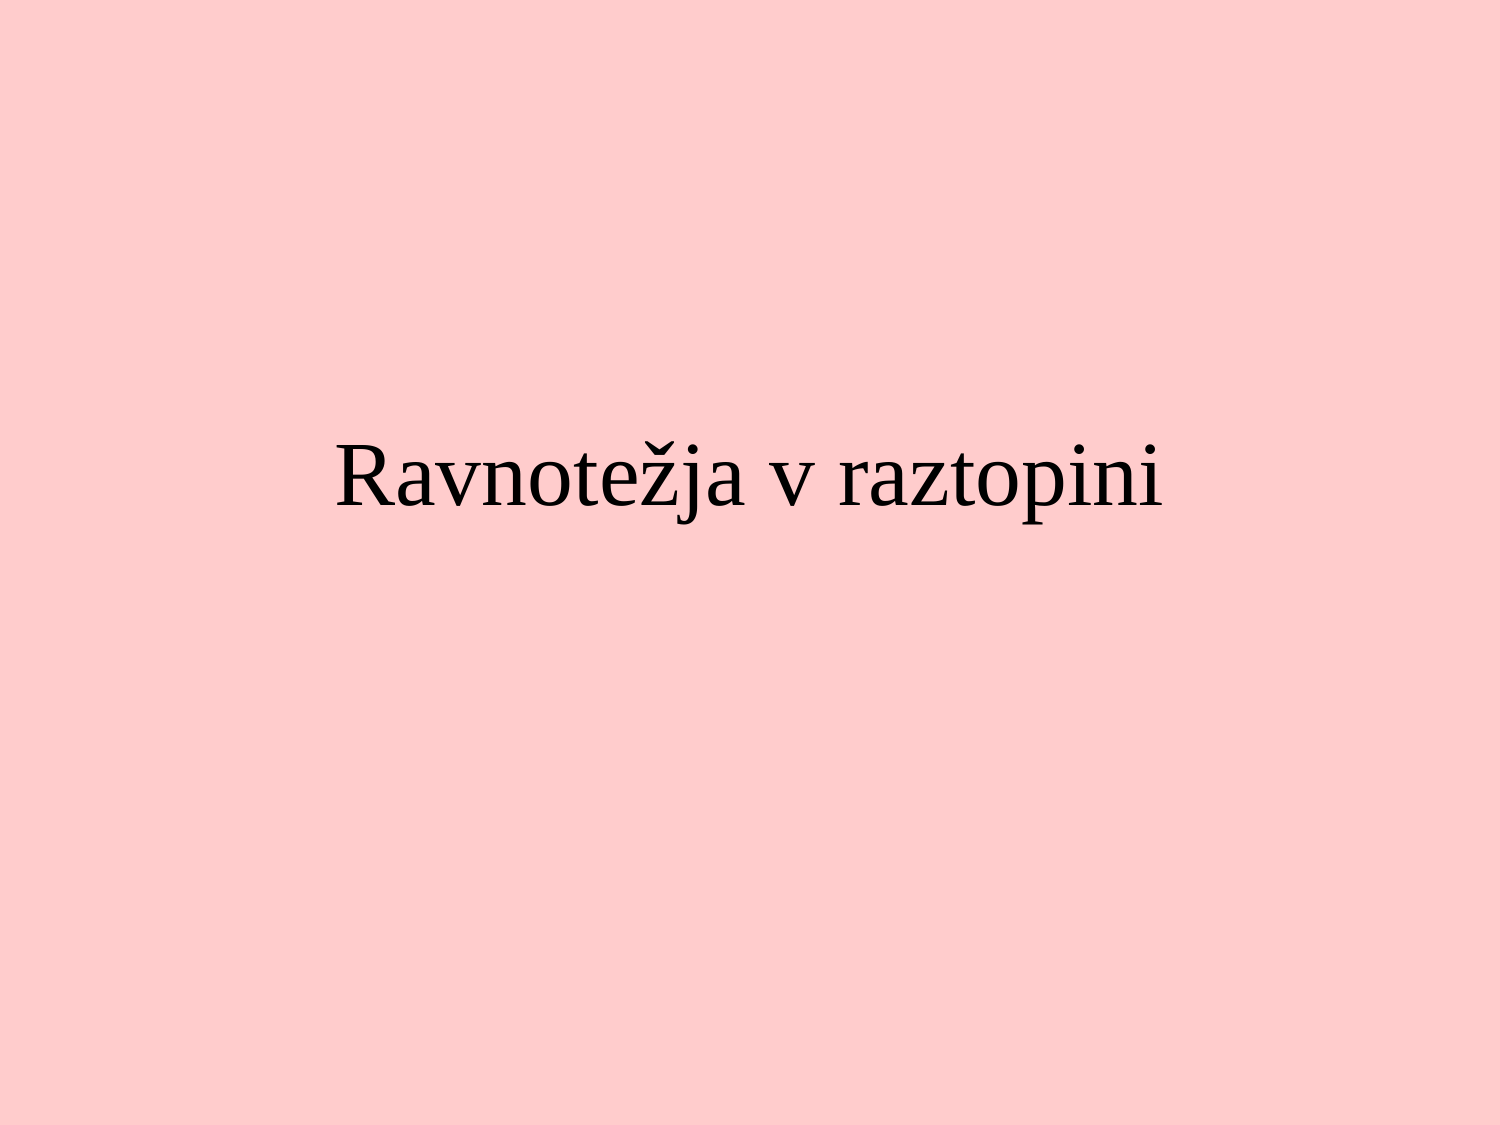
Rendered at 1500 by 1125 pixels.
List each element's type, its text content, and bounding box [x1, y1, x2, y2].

title Ravnotežja v raztopini [112, 374, 1388, 563]
